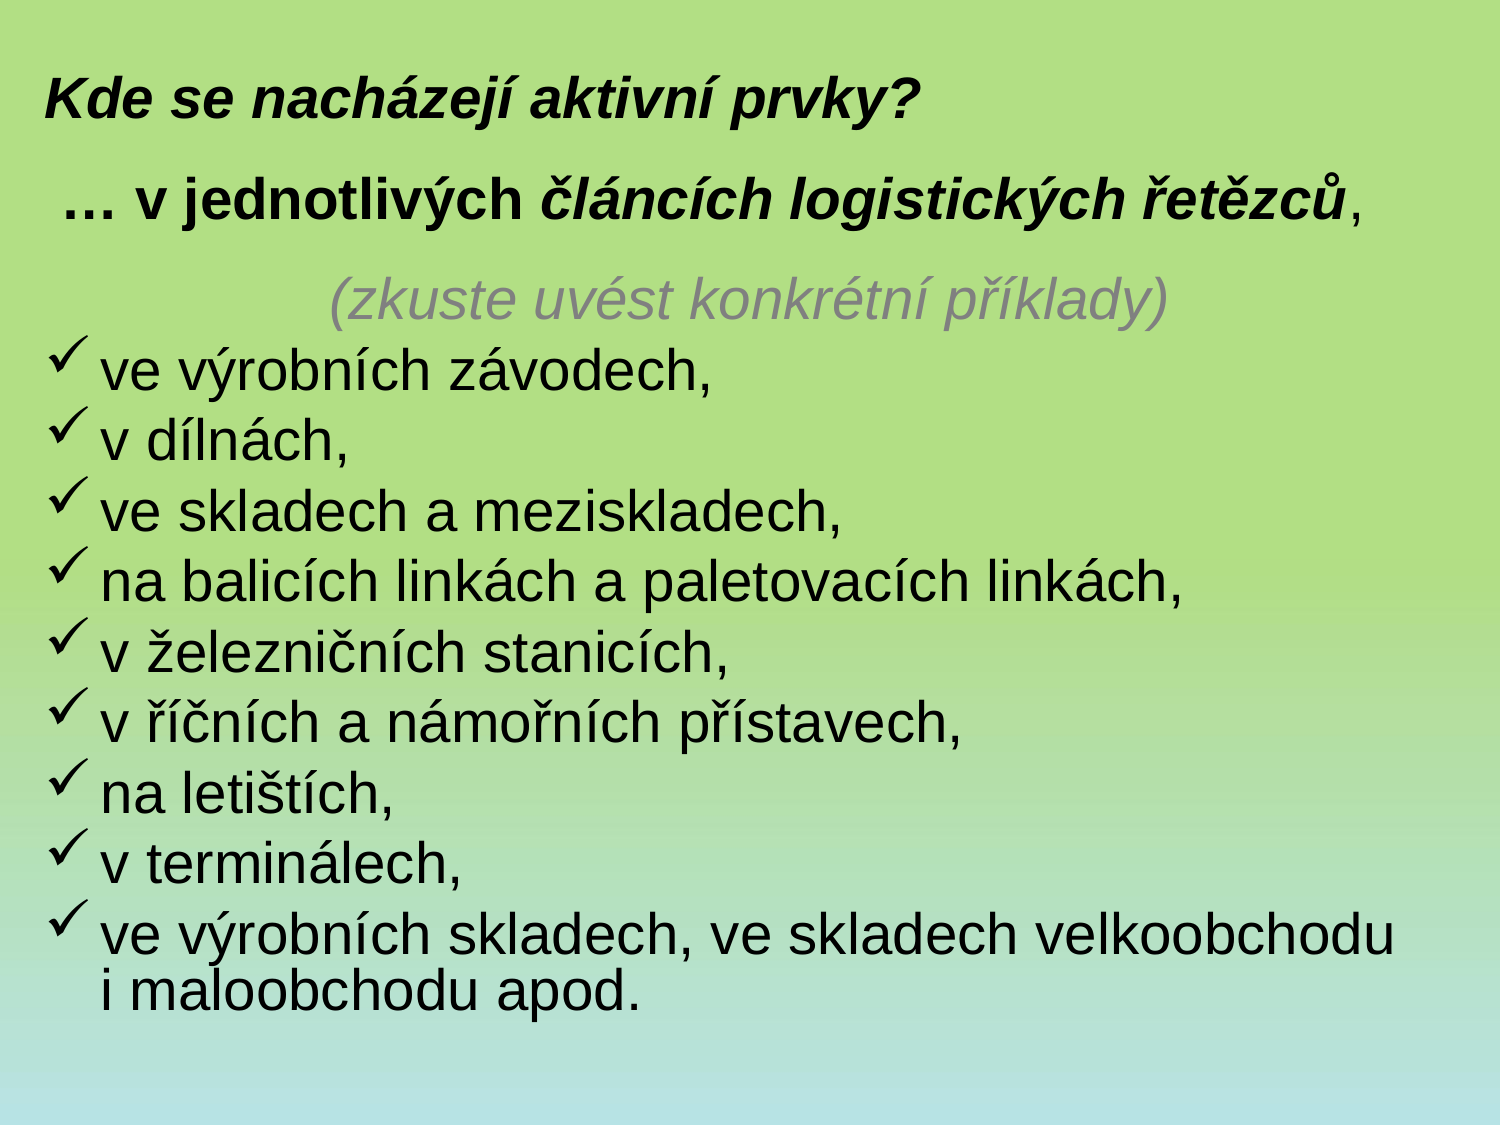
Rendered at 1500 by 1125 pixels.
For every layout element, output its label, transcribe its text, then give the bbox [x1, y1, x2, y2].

list Kde se nacházejí aktivní prvky? … v jednotlivých článcích logistických řetězců, (zkuste uvést konkrétní příklady) ve výrobních závodech, v dílnách, ve skladech a meziskladech, na balicích linkách a paletovacích linkách, v železničních stanicích, v říčních a námořních přístavech, na letištích, v terminálech, ve výrobních skladech, ve skladech velkoobchodu i maloobchodu apod. [29, 66, 1471, 1094]
picture [0, 0, 1500, 1125]
